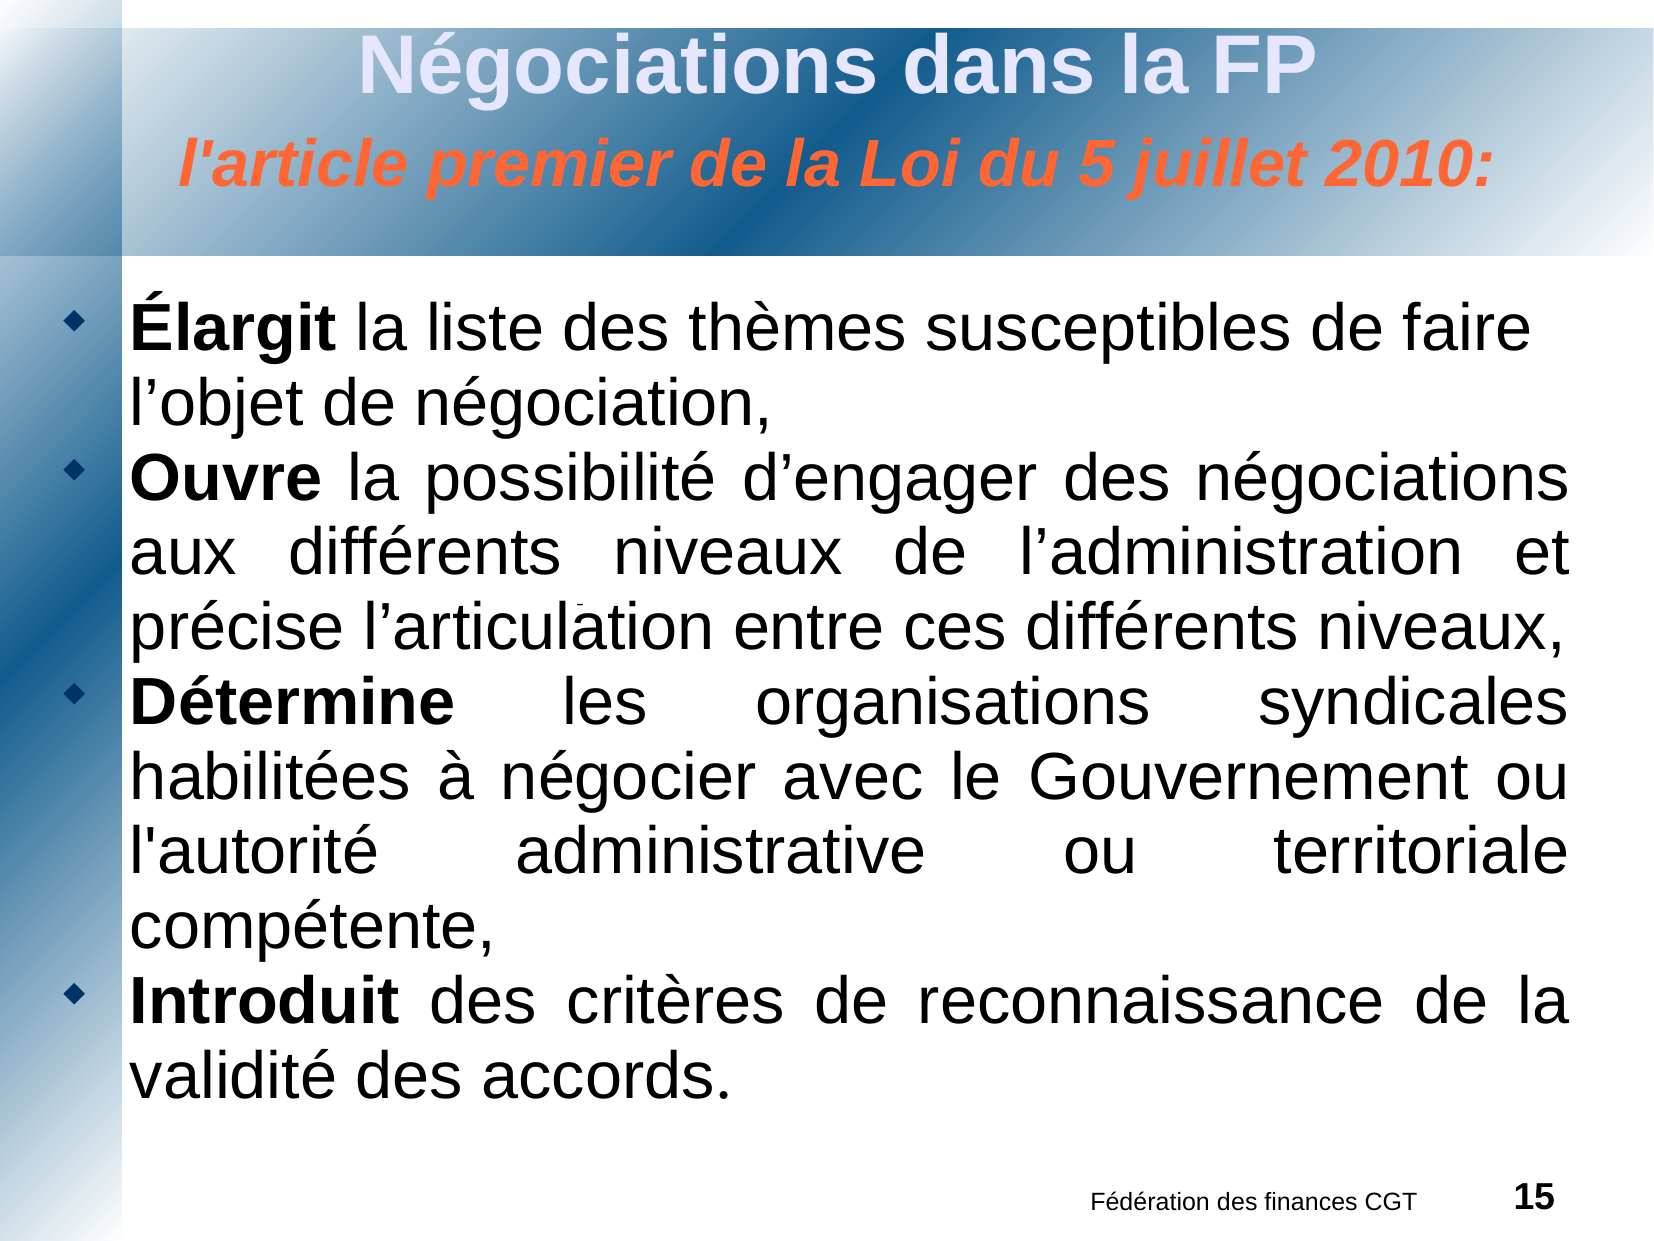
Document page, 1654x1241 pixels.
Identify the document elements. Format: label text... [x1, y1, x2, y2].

text_box Fédération des finances CGT [1075, 1181, 1498, 1238]
list Élargit la liste des thèmes susceptibles de faire l’objet de négociation, Ouvre la possibilité d’engager des négociations aux différents niveaux de l’administration et précise l’articulation entre ces différents niveaux, Détermine les organisations syndicales habilitées à négocier avec le Gouvernement ou l'autorité administrative ou territoriale compétente, Introduit des critères de reconnaissance de la validité des accords. [59, 290, 1571, 1113]
title Négociations dans la FP l'article premier de la Loi du 5 juillet 2010: [82, 18, 1571, 290]
text_box <numéro> [1498, 1169, 1654, 1241]
text_box - [561, 581, 1463, 764]
